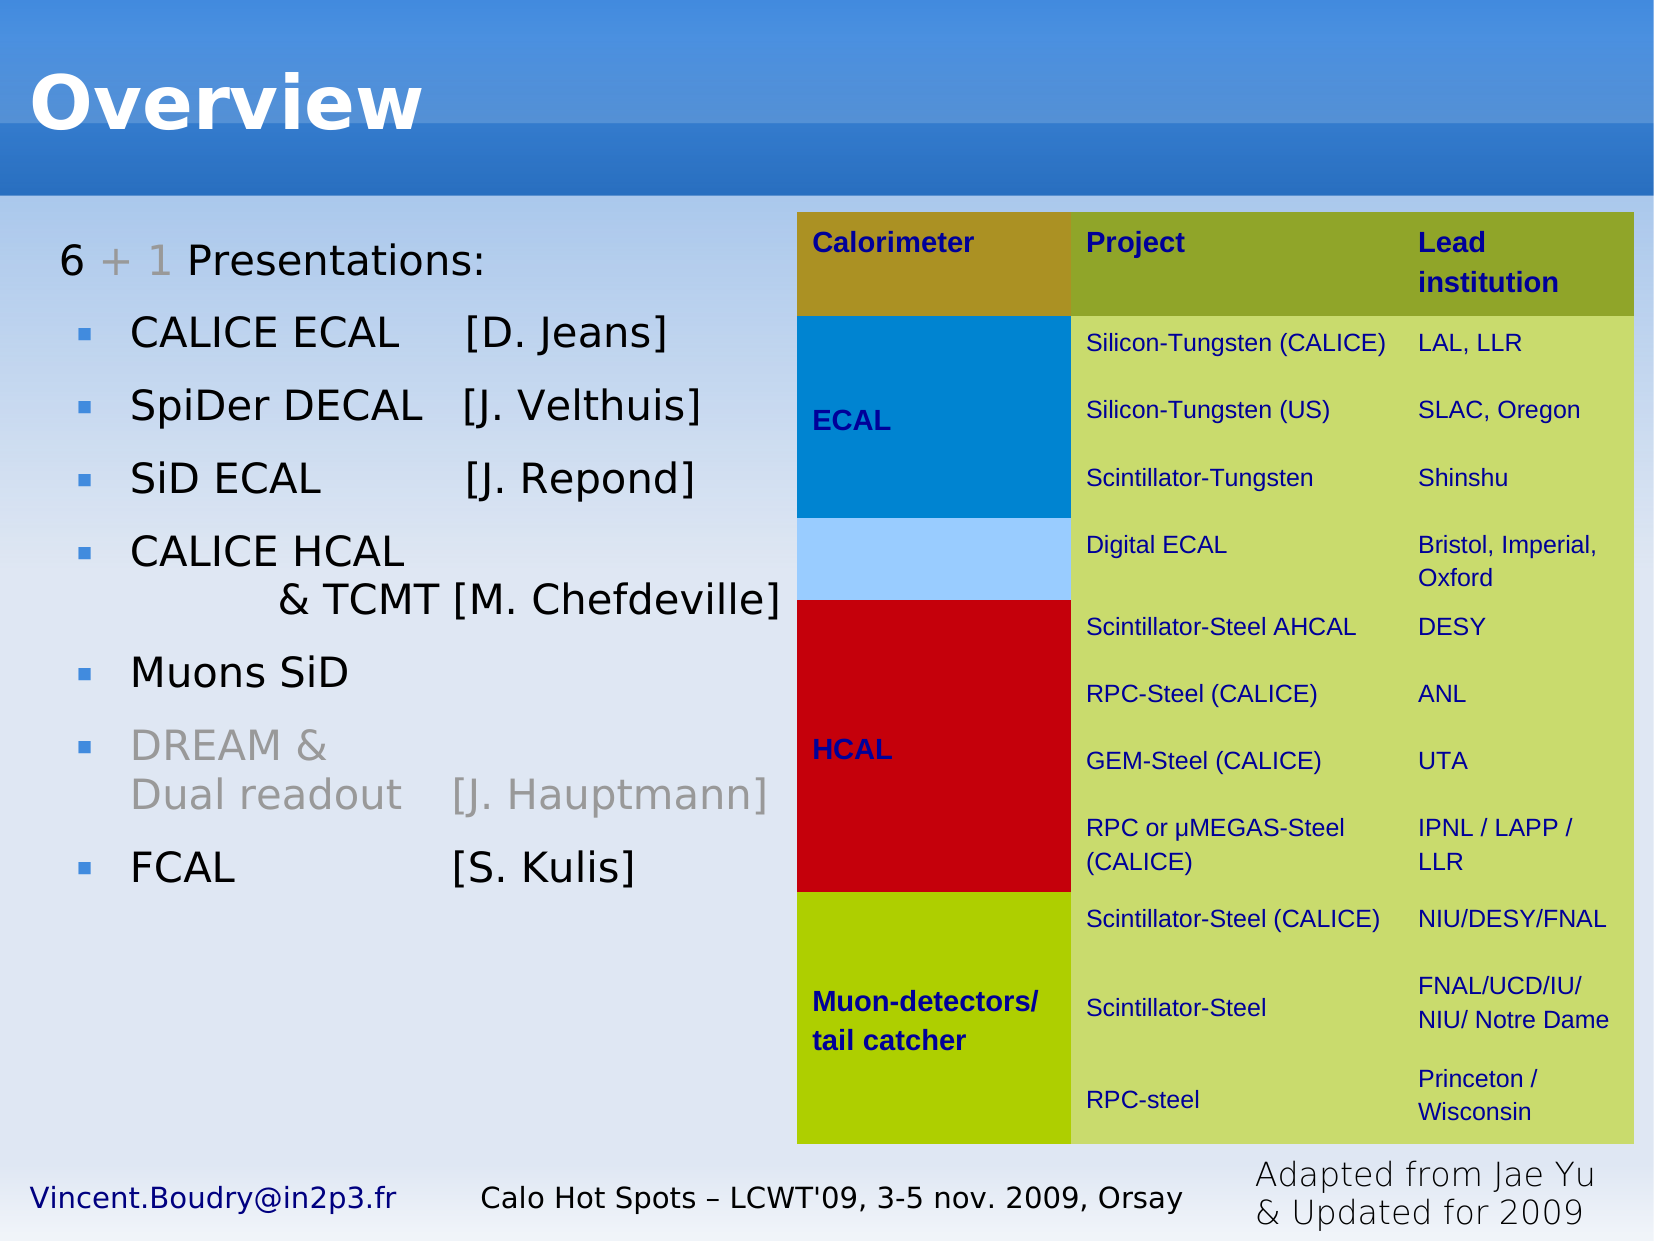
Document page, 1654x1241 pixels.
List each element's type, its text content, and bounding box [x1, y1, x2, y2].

title Overview [29, 0, 1654, 207]
table_cell Shinshu [1403, 450, 1634, 518]
table_cell Scintillator-Tungsten [1071, 450, 1403, 518]
table_cell RPC-steel [1071, 1051, 1403, 1144]
table_cell Scintillator-Steel AHCAL [1071, 600, 1403, 667]
table_cell IPNL / LAPP / LLR [1403, 801, 1634, 892]
table_cell Scintillator-Steel [1071, 959, 1403, 1051]
table_cell ANL [1403, 667, 1634, 734]
text_box Adapted from Jae Yu & Updated for 2009 [1240, 1147, 1608, 1241]
table_cell Digital ECAL [1071, 518, 1403, 600]
table_cell Silicon-Tungsten (US) [1071, 383, 1403, 450]
table_cell RPC-Steel (CALICE) [1071, 667, 1403, 734]
table_cell Scintillator-Steel (CALICE) [1071, 892, 1403, 959]
table_cell Princeton / Wisconsin [1403, 1051, 1634, 1144]
list 6 + 1 Presentations: CALICE ECAL [D. Jeans] SpiDer DECAL [J. Velthuis] SiD ECAL [J. Repond] CALICE HCAL & TCMT [M. Chefdeville] Muons SiD DREAM & Dual readout [J. Hauptmann] FCAL [S. Kulis] [59, 236, 1595, 1152]
table_cell LAL, LLR [1403, 316, 1634, 383]
table_header Calorimeter [797, 212, 1071, 316]
table_cell DESY [1403, 600, 1634, 667]
table_cell UTA [1403, 734, 1634, 801]
table_cell RPC or μMEGAS-Steel (CALICE) [1071, 801, 1403, 892]
table_cell Bristol, Imperial, Oxford [1403, 518, 1634, 600]
table_cell FNAL/UCD/IU/ NIU/ Notre Dame [1403, 959, 1634, 1051]
table_header Project [1071, 212, 1403, 316]
table_cell ECAL [797, 316, 1071, 518]
table_cell [797, 518, 1071, 600]
picture [0, 0, 1654, 1241]
table_header Lead institution [1403, 212, 1634, 316]
table_cell NIU/DESY/FNAL [1403, 892, 1634, 959]
table_cell Muon-detectors/tail catcher [797, 892, 1071, 1144]
table_cell Silicon-Tungsten (CALICE) [1071, 316, 1403, 383]
table_cell HCAL [797, 600, 1071, 892]
table_cell SLAC, Oregon [1403, 383, 1634, 450]
table_cell GEM-Steel (CALICE) [1071, 734, 1403, 801]
